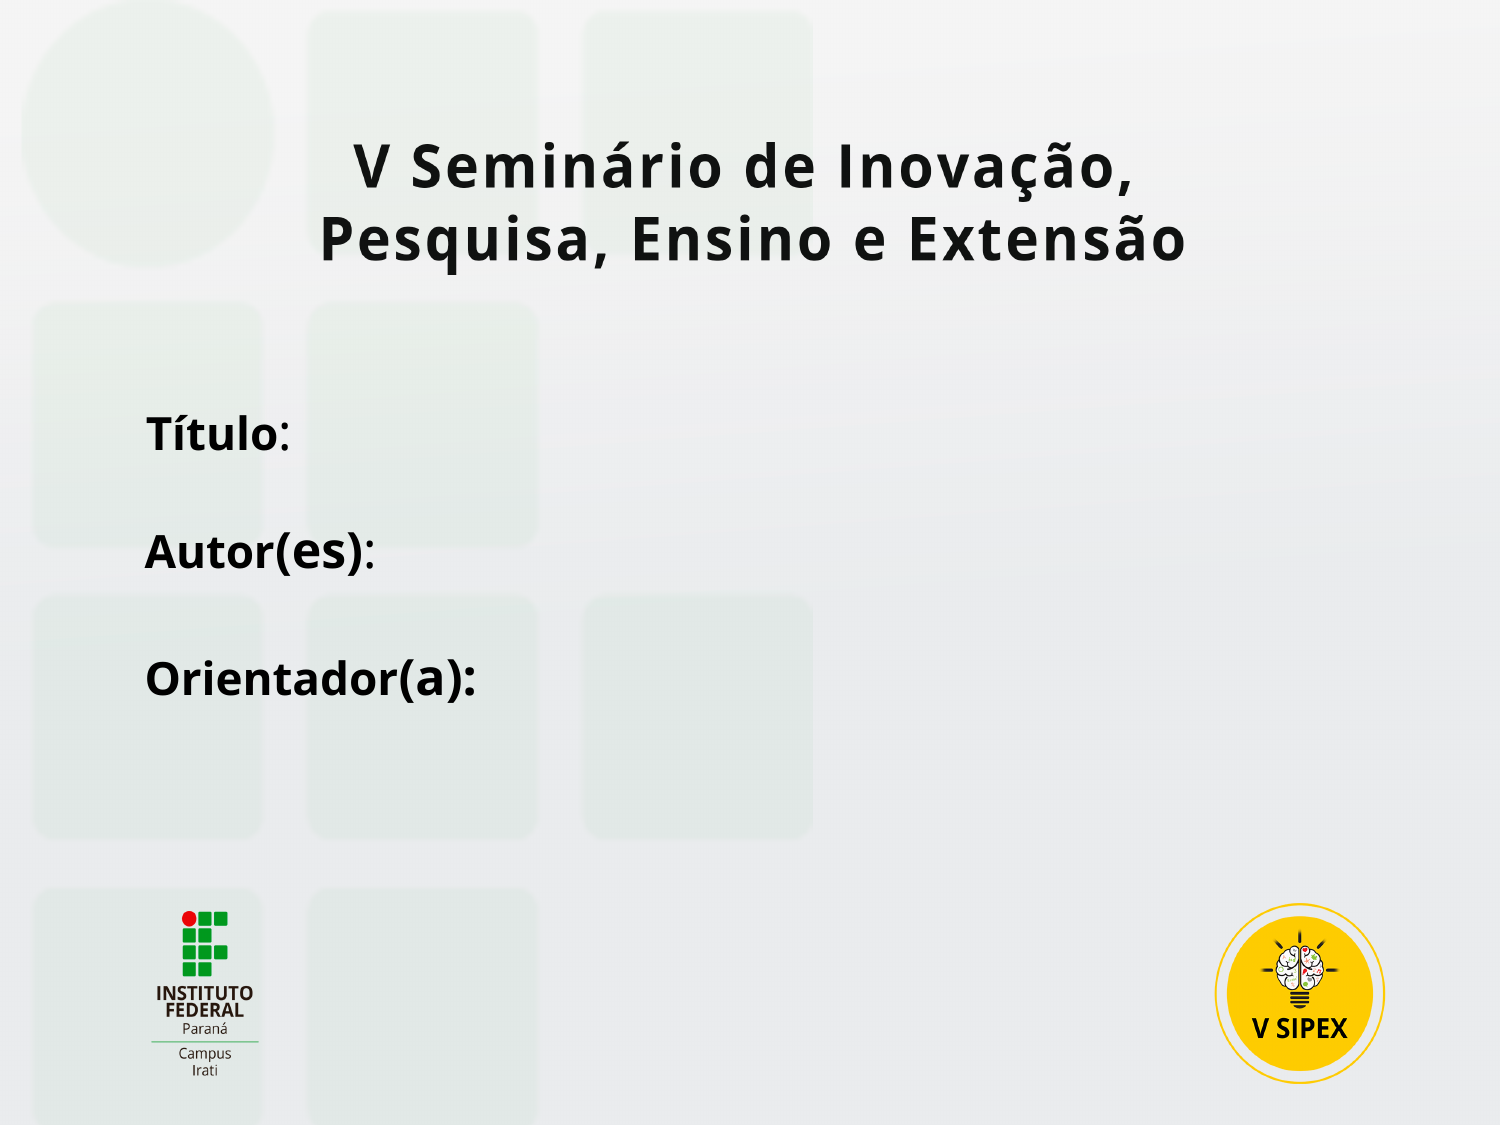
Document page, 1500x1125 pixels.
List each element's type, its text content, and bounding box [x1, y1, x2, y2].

text_box Orientador(a): [129, 634, 516, 718]
text_box Título: [131, 389, 319, 473]
picture [0, 0, 1500, 1125]
text_box Autor(es): [129, 507, 404, 591]
